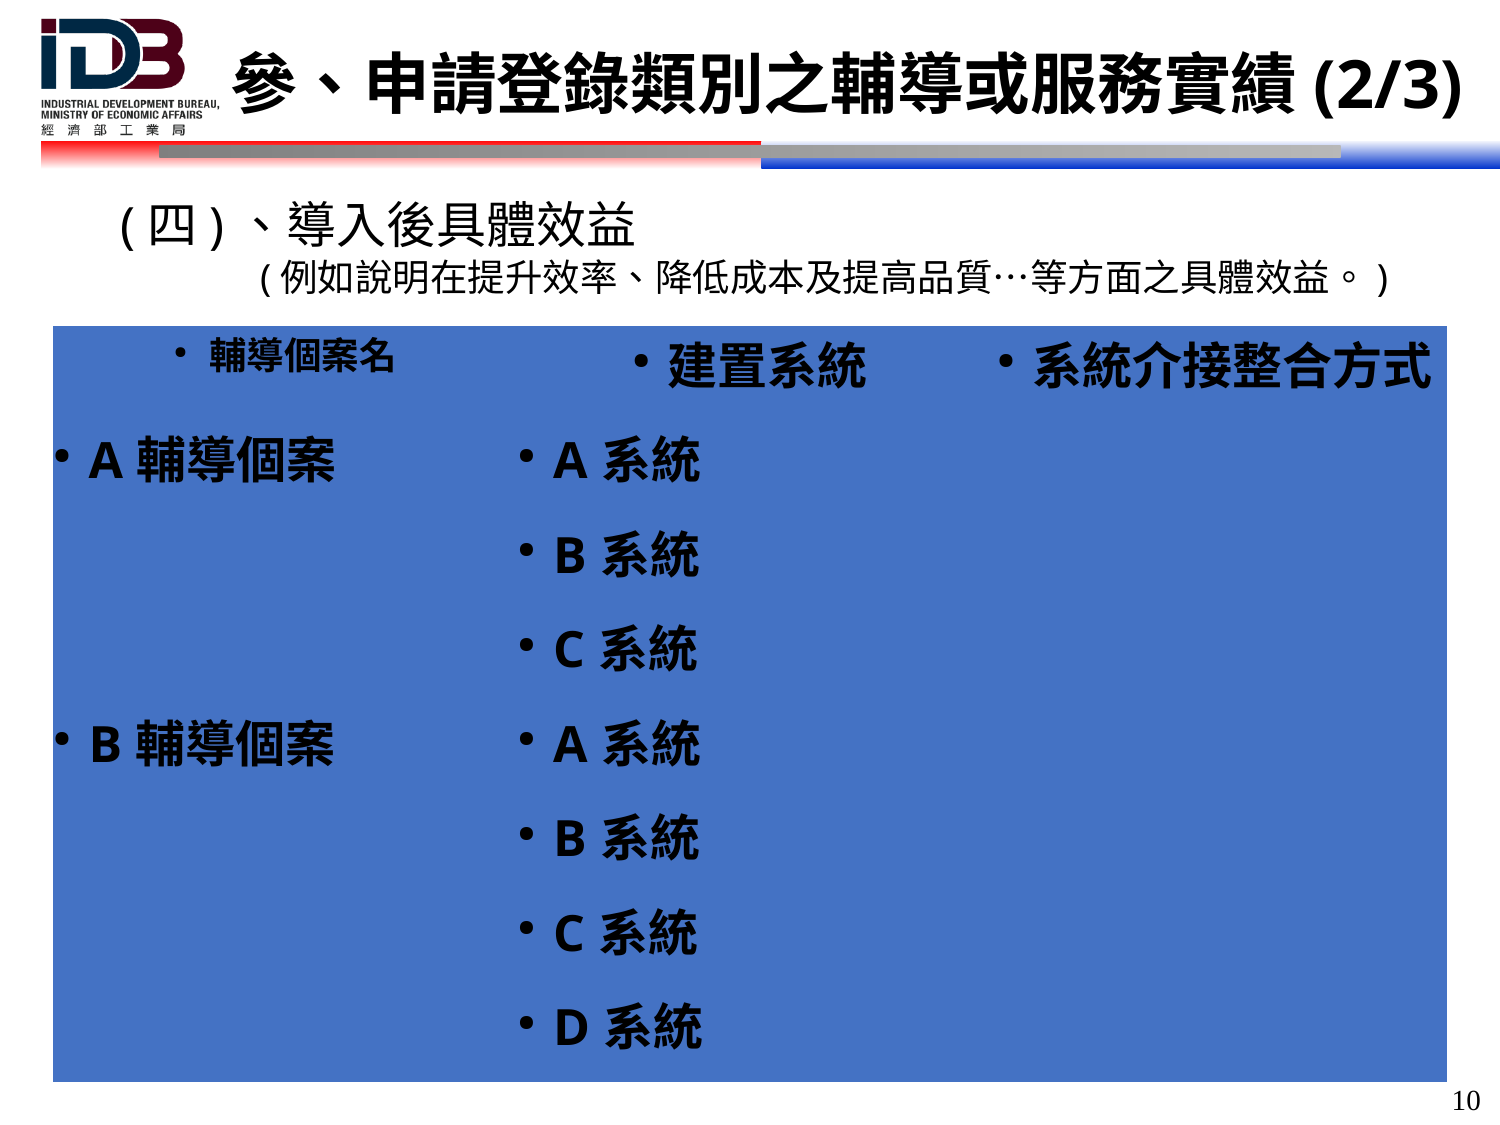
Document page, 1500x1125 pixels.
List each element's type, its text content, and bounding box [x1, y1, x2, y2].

table_cell D系統 [518, 988, 982, 1082]
table_cell B系統 [518, 515, 982, 610]
table_cell A輔導個案 [53, 421, 518, 704]
table_header 建置系統 [518, 326, 982, 421]
table_cell C系統 [518, 893, 982, 988]
table_cell [982, 421, 1447, 704]
table_cell [982, 704, 1447, 1082]
text_box [159, 146, 1341, 158]
table_header 輔導個案名 [53, 326, 518, 421]
table_cell C系統 [518, 610, 982, 704]
table_header 系統介接整合方式 [982, 326, 1447, 421]
table_cell A系統 [518, 704, 982, 799]
text_box (四)、導入後具體效益 (例如說明在提升效率、降低成本及提高品質…等方面之具體效益。) [40, 186, 1465, 1098]
table_cell B輔導個案 [53, 704, 518, 1082]
table_cell B系統 [518, 799, 982, 893]
table_cell A系統 [518, 421, 982, 515]
text_box 參、申請登錄類別之輔導或服務實績(2/3) [205, 34, 1488, 131]
